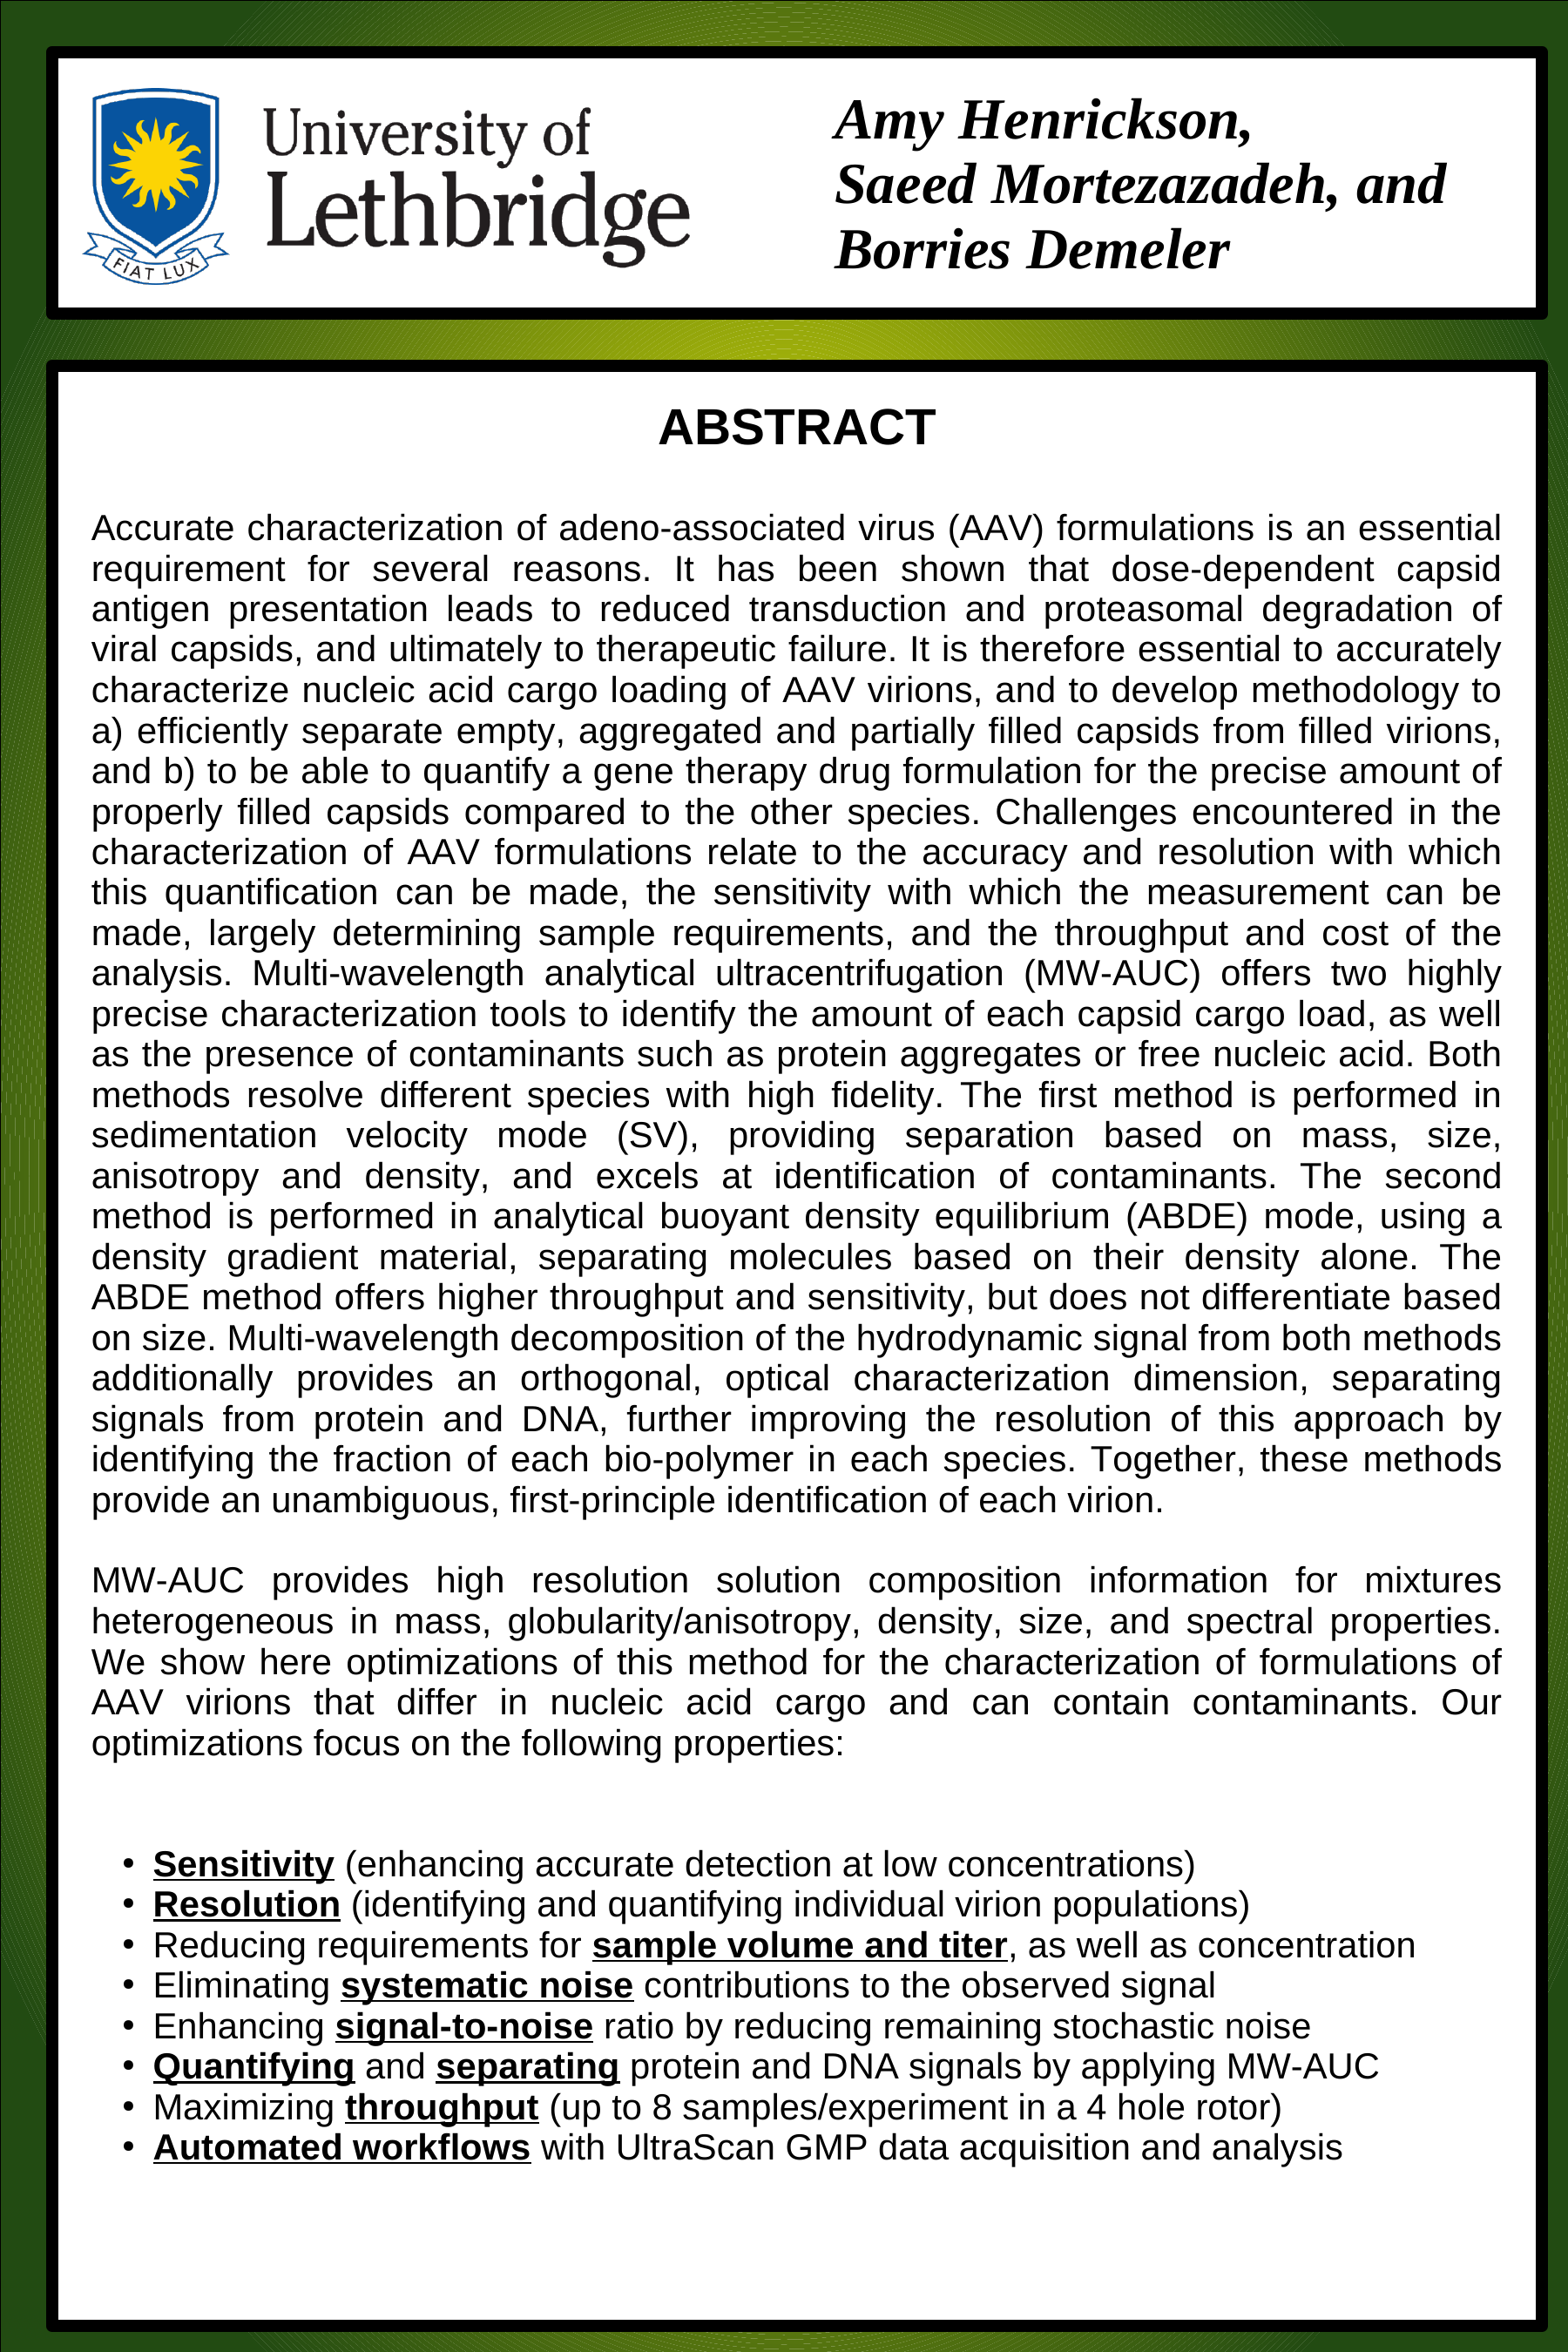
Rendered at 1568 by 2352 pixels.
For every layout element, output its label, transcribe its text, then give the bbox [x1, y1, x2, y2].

text_box ABSTRACT Accurate characterization of adeno-associated virus (AAV) formulations is an essential requirement for several reasons. It has been shown that dose-dependent capsid antigen presentation leads to reduced transduction and proteasomal degradation of viral capsids, and ultimately to therapeutic failure. It is therefore essential to accurately characterize nucleic acid cargo loading of AAV virions, and to develop methodology to a) efficiently separate empty, aggregated and partially filled capsids from filled virions, and b) to be able to quantify a gene therapy drug formulation for the precise amount of properly filled capsids compared to the other species. Challenges encountered in the characterization of AAV formulations relate to the accuracy and resolution with which this quantification can be made, the sensitivity with which the measurement can be made, largely determining sample requirements, and the throughput and cost of the analysis. Multi-wavelength analytical ultracentrifugation (MW-AUC) offers two highly precise characterization tools to identify the amount of each capsid cargo load, as well as the presence of contaminants such as protein aggregates or free nucleic acid. Both methods resolve different species with high fidelity. The first method is performed in sedimentation velocity mode (SV), providing separation based on mass, size, anisotropy and density, and excels at identification of contaminants. The second method is performed in analytical buoyant density equilibrium (ABDE) mode, using a density gradient material, separating molecules based on their density alone. The ABDE method offers higher throughput and sensitivity, but does not differentiate based on size. Multi-wavelength decomposition of the hydrodynamic signal from both methods additionally provides an orthogonal, optical characterization dimension, separating signals from protein and DNA, further improving the resolution of this approach by identifying the fraction of each bio-polymer in each species. Together, these methods provide an unambiguous, first-principle identification of each virion. MW-AUC provides high resolution solution composition information for mixtures heterogeneous in mass, globularity/anisotropy, density, size, and spectral properties. We show here optimizations of this method for the characterization of formulations of AAV virions that differ in nucleic acid cargo and can contain contaminants. Our optimizations focus on the following properties: Sensitivity (enhancing accurate detection at low concentrations) Resolution (identifying and quantifying individual virion populations) Reducing requirements for sample volume and titer, as well as concentration Eliminating systematic noise contributions to the observed signal Enhancing signal-to-noise ratio by reducing remaining stochastic noise Quantifying and separating protein and DNA signals by applying MW-AUC Maximizing throughput (up to 8 samples/experiment in a 4 hole rotor) Automated workflows with UltraScan GMP data acquisition and analysis [78, 392, 1517, 2274]
text_box [0, 0, 1568, 2352]
text_box Amy Henrickson, Saeed Mortezazadeh, and Borries Demeler [821, 81, 1484, 288]
picture [82, 88, 690, 285]
